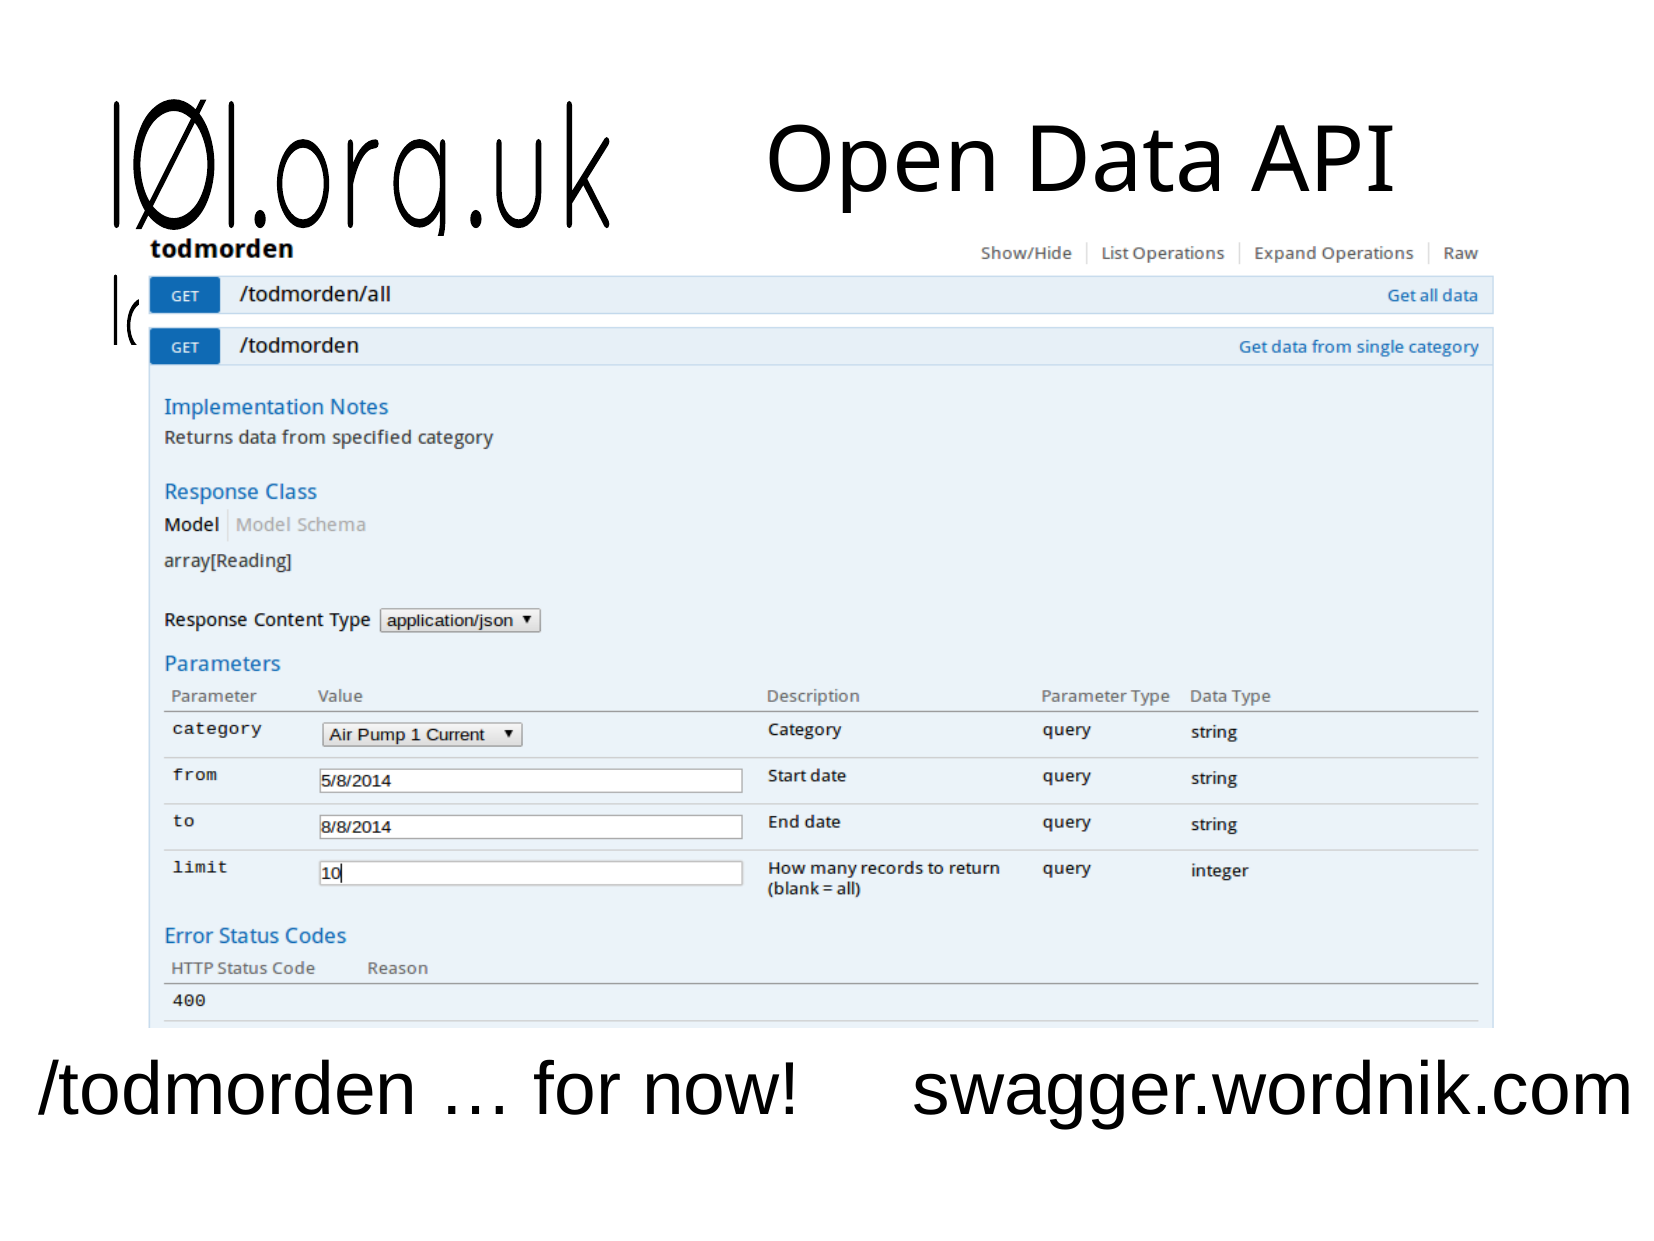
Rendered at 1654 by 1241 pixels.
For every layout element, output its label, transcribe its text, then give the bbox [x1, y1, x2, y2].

text_box /todmorden … for now! [23, 1039, 865, 1241]
title Open Data API [590, 52, 1571, 260]
picture [139, 236, 1501, 1028]
text_box swagger.wordnik.com [897, 1039, 1654, 1223]
